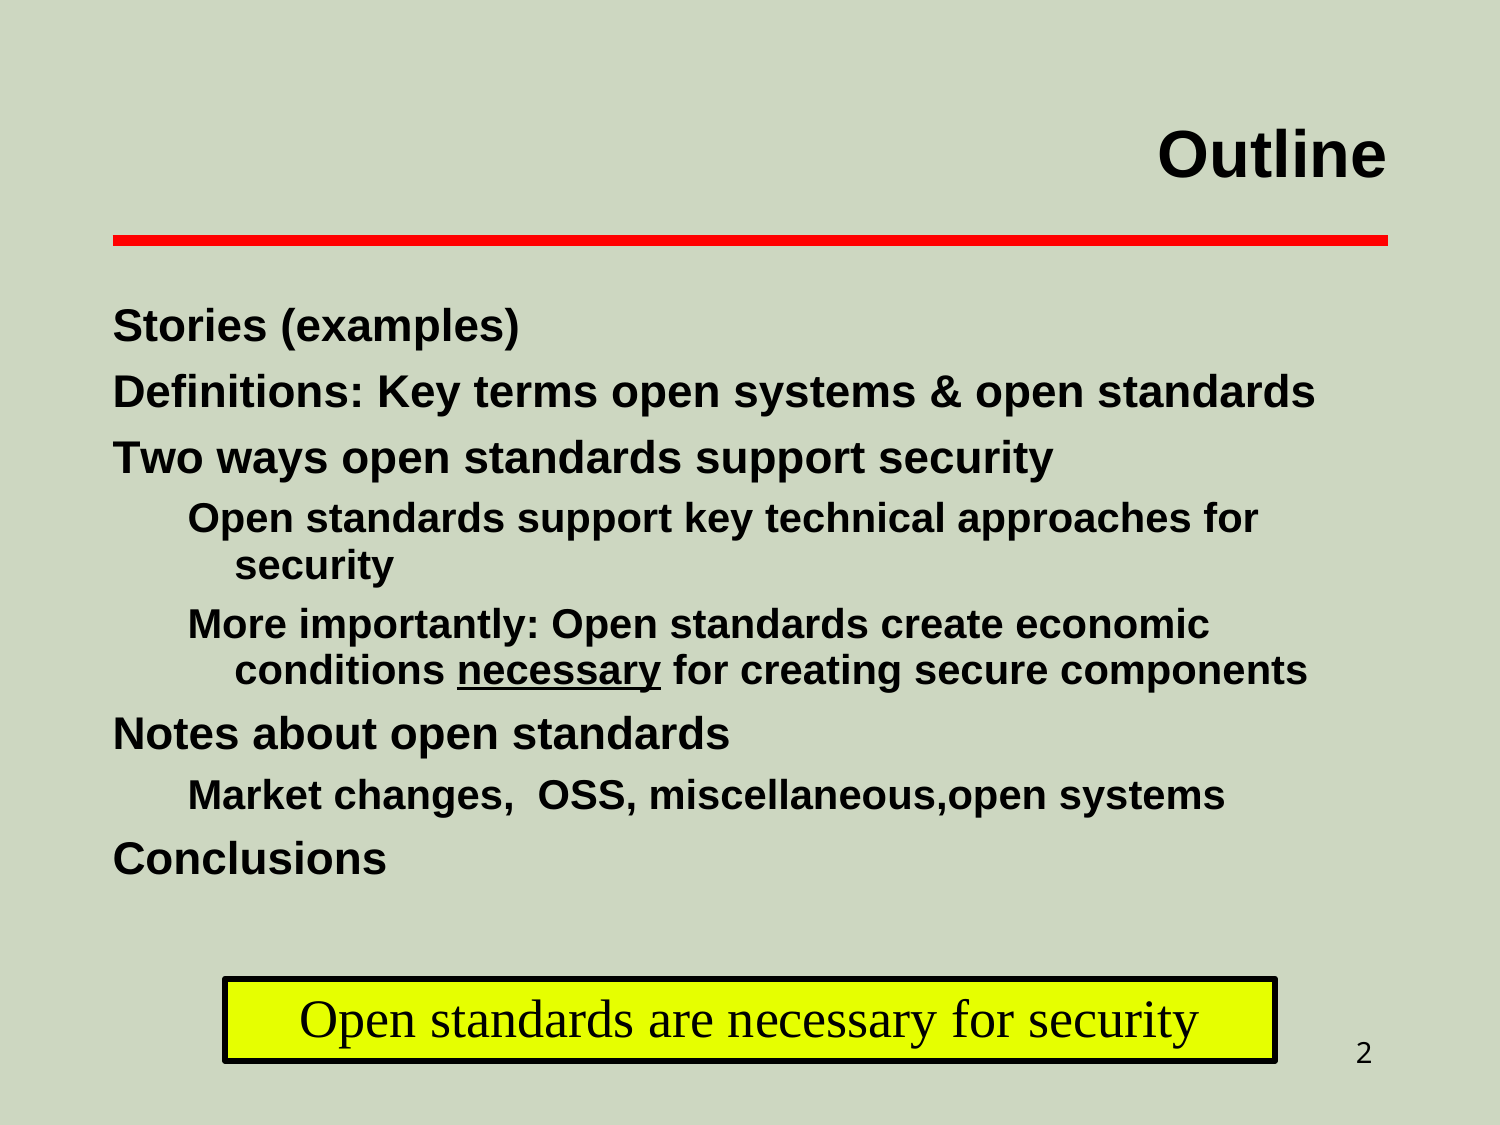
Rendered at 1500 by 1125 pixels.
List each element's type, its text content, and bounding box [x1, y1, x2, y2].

list Stories (examples) Definitions: Key terms open systems & open standards Two ways open standards support security Open standards support key technical approaches for security More importantly: Open standards create economic conditions necessary for creating secure components Notes about open standards Market changes, OSS, miscellaneous,open systems Conclusions [112, 299, 1388, 1111]
title Outline [337, 85, 1388, 224]
text_box Open standards are necessary for security [225, 978, 1276, 1061]
